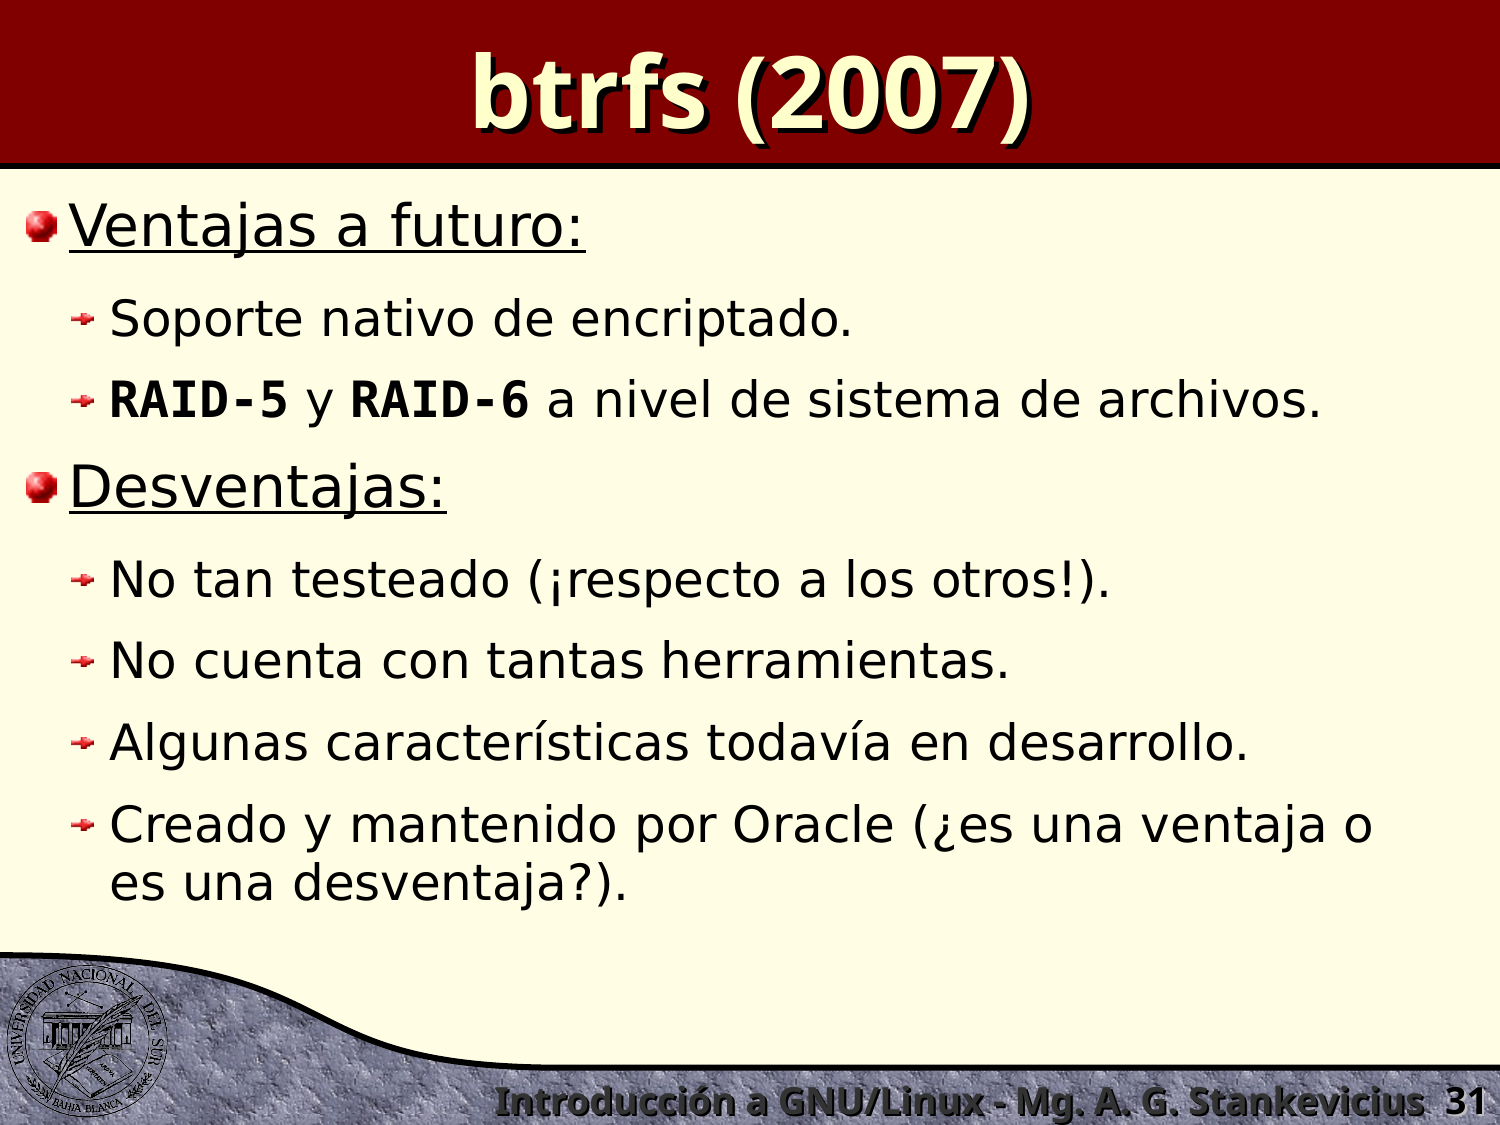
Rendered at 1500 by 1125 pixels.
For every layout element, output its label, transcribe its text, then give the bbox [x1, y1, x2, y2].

picture [0, 956, 1500, 1125]
picture [1059, 1100, 1065, 1110]
title btrfs (2007) [15, 12, 1485, 153]
list Ventajas a futuro: Soporte nativo de encriptado. RAID-5 y RAID-6 a nivel de sistema de archivos. Desventajas: No tan testeado (¡respecto a los otros!). No cuenta con tantas herramientas. Algunas características todavía en desarrollo. Creado y mantenido por Oracle (¿es una ventaja o es una desventaja?). [11, 192, 1486, 935]
